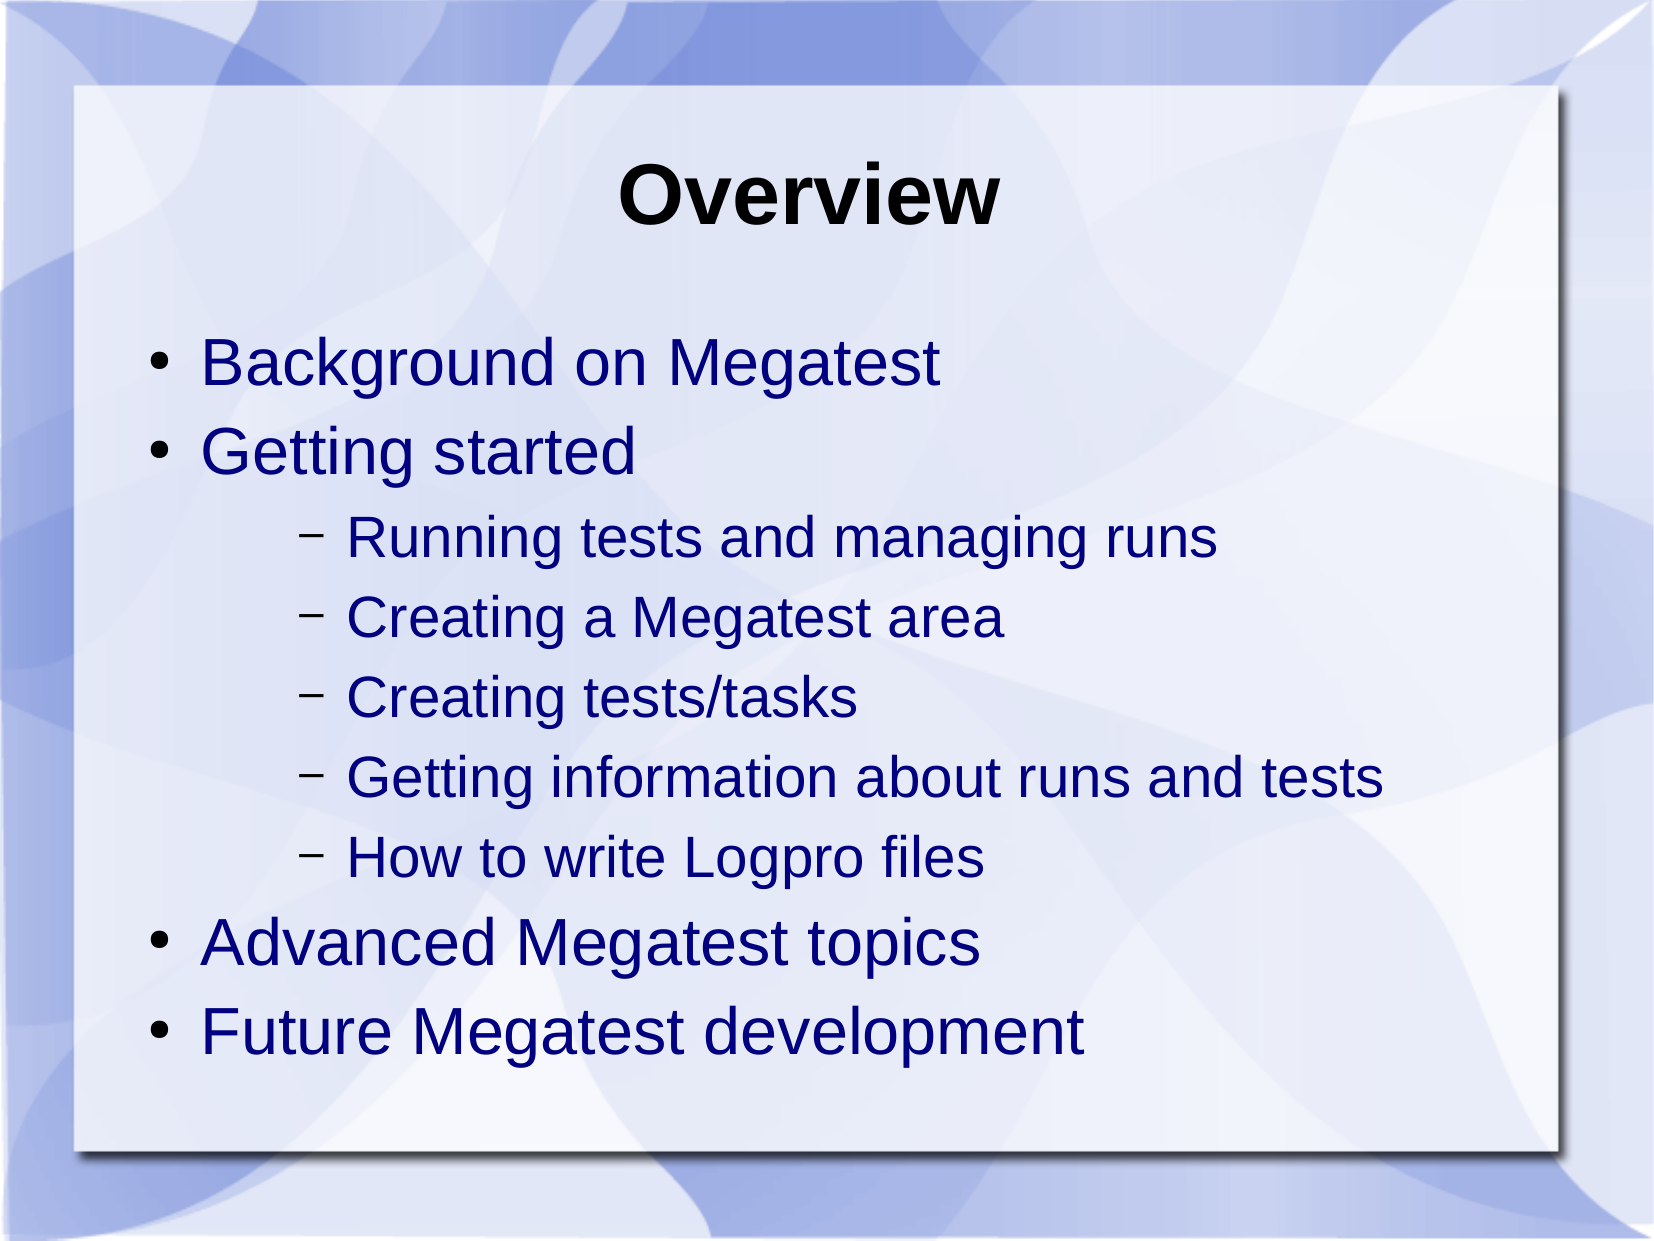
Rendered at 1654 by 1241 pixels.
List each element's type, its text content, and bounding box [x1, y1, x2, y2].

title Overview [82, 90, 1536, 298]
list Background on Megatest Getting started Running tests and managing runs Creating a Megatest area Creating tests/tasks Getting information about runs and tests How to write Logpro files Advanced Megatest topics Future Megatest development [129, 324, 1489, 1070]
picture [0, 0, 1654, 1241]
